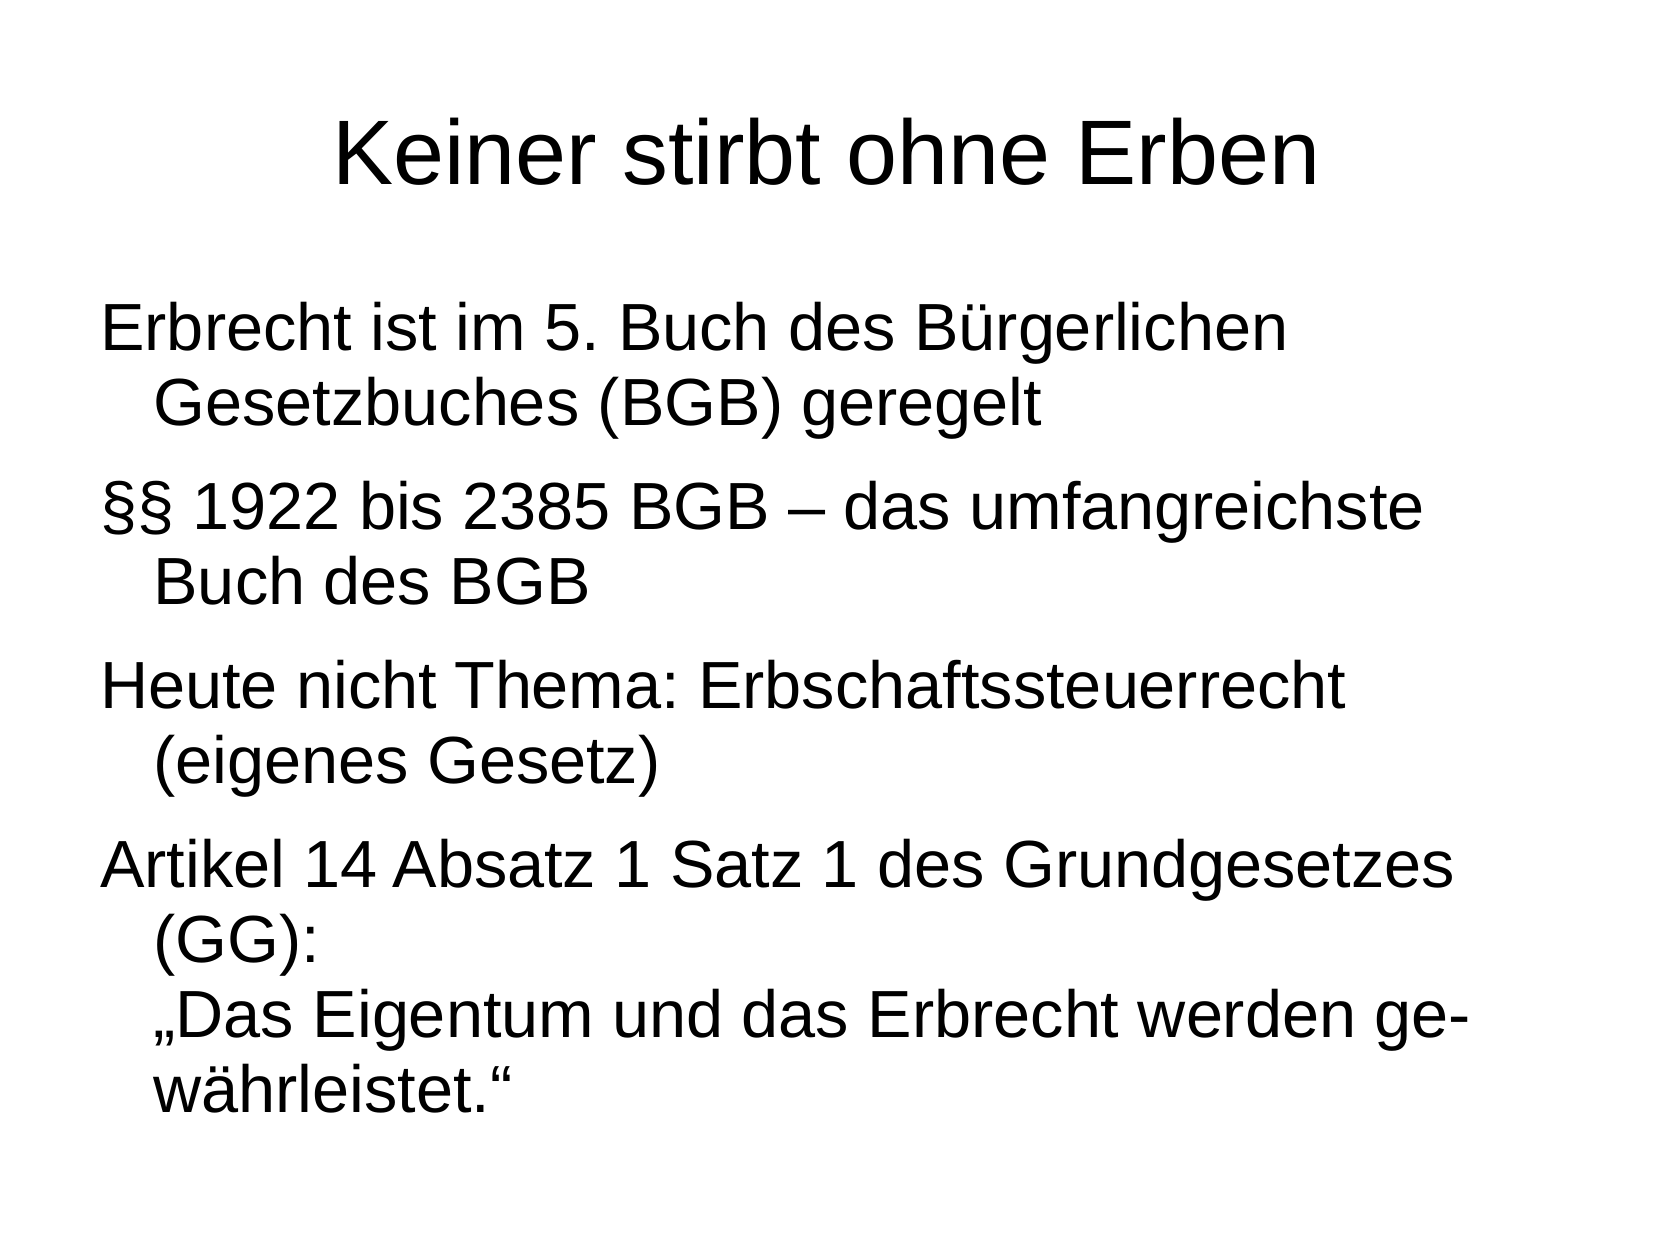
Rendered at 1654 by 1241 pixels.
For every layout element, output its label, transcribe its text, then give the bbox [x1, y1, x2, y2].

list Erbrecht ist im 5. Buch des Bürgerlichen Gesetzbuches (BGB) geregelt §§ 1922 bis 2385 BGB – das umfangreichste Buch des BGB Heute nicht Thema: Erbschaftssteuerrecht (eigenes Gesetz) Artikel 14 Absatz 1 Satz 1 des Grundgesetzes (GG): „Das Eigentum und das Erbrecht werden ge-währleistet.“ [82, 290, 1571, 1127]
title Keiner stirbt ohne Erben [82, 56, 1571, 250]
